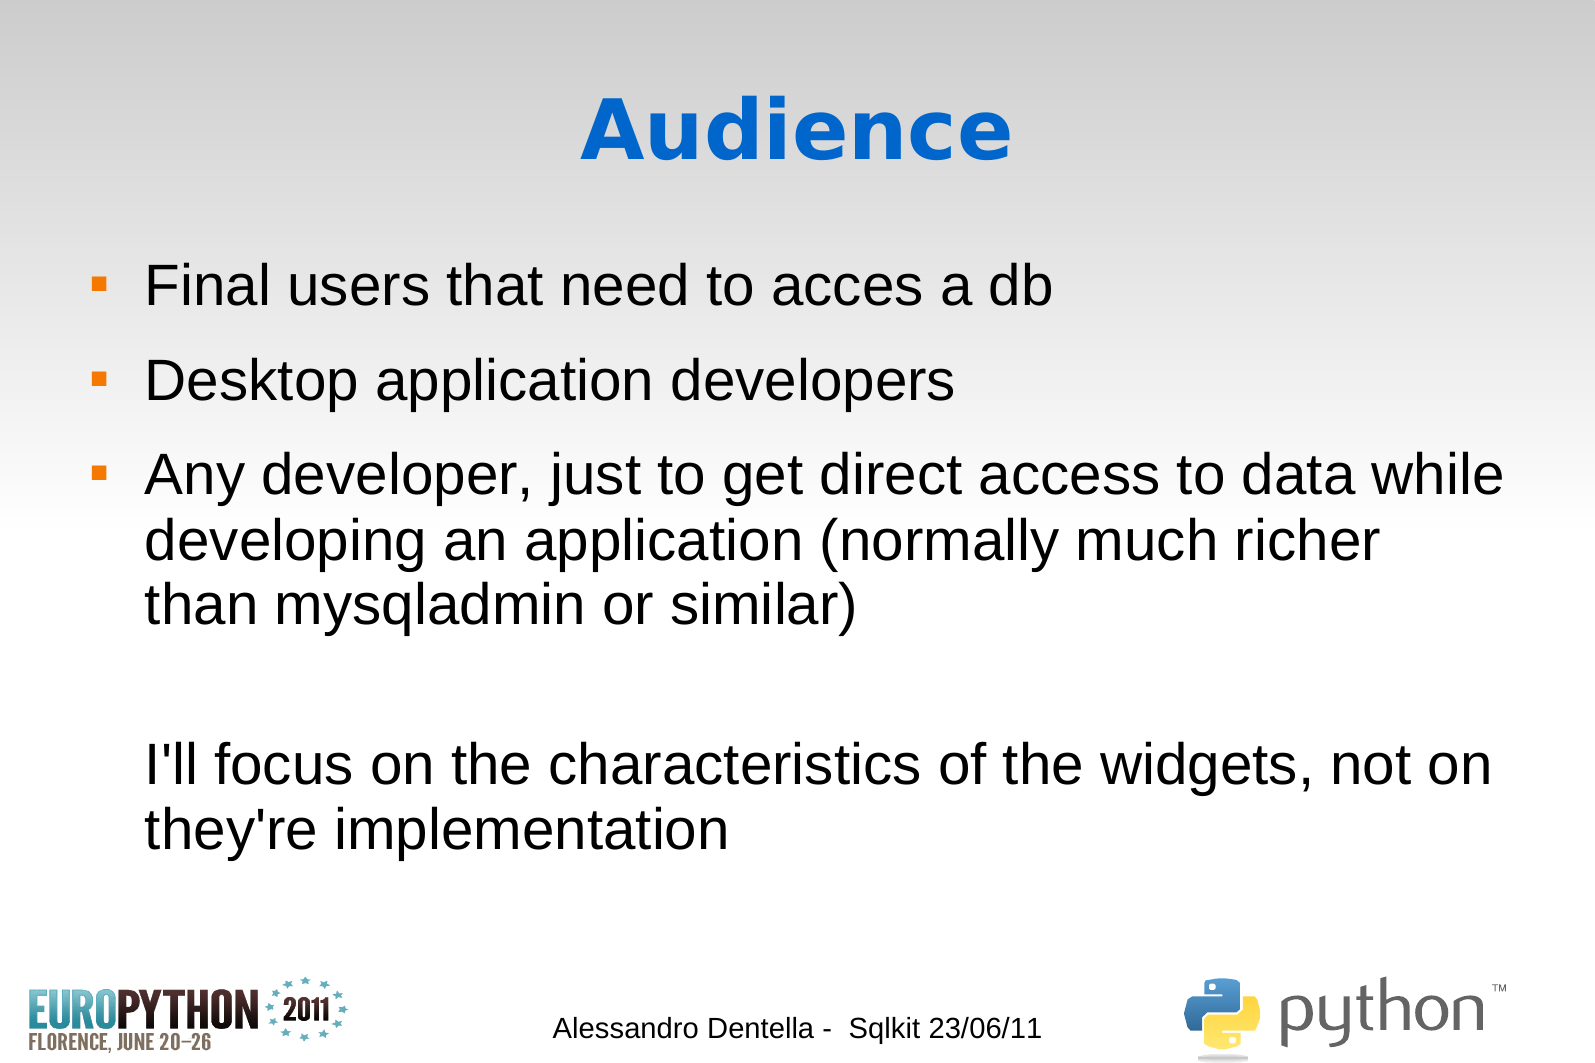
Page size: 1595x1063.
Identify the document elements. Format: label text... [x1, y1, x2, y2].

list Final users that need to acces a db Desktop application developers Any developer, just to get direct access to data while developing an application (normally much richer than mysqladmin or similar) I'll focus on the characteristics of the widgets, not on they're implementation [74, 253, 1510, 957]
title Audience [79, 49, 1515, 213]
picture [29, 974, 355, 1058]
